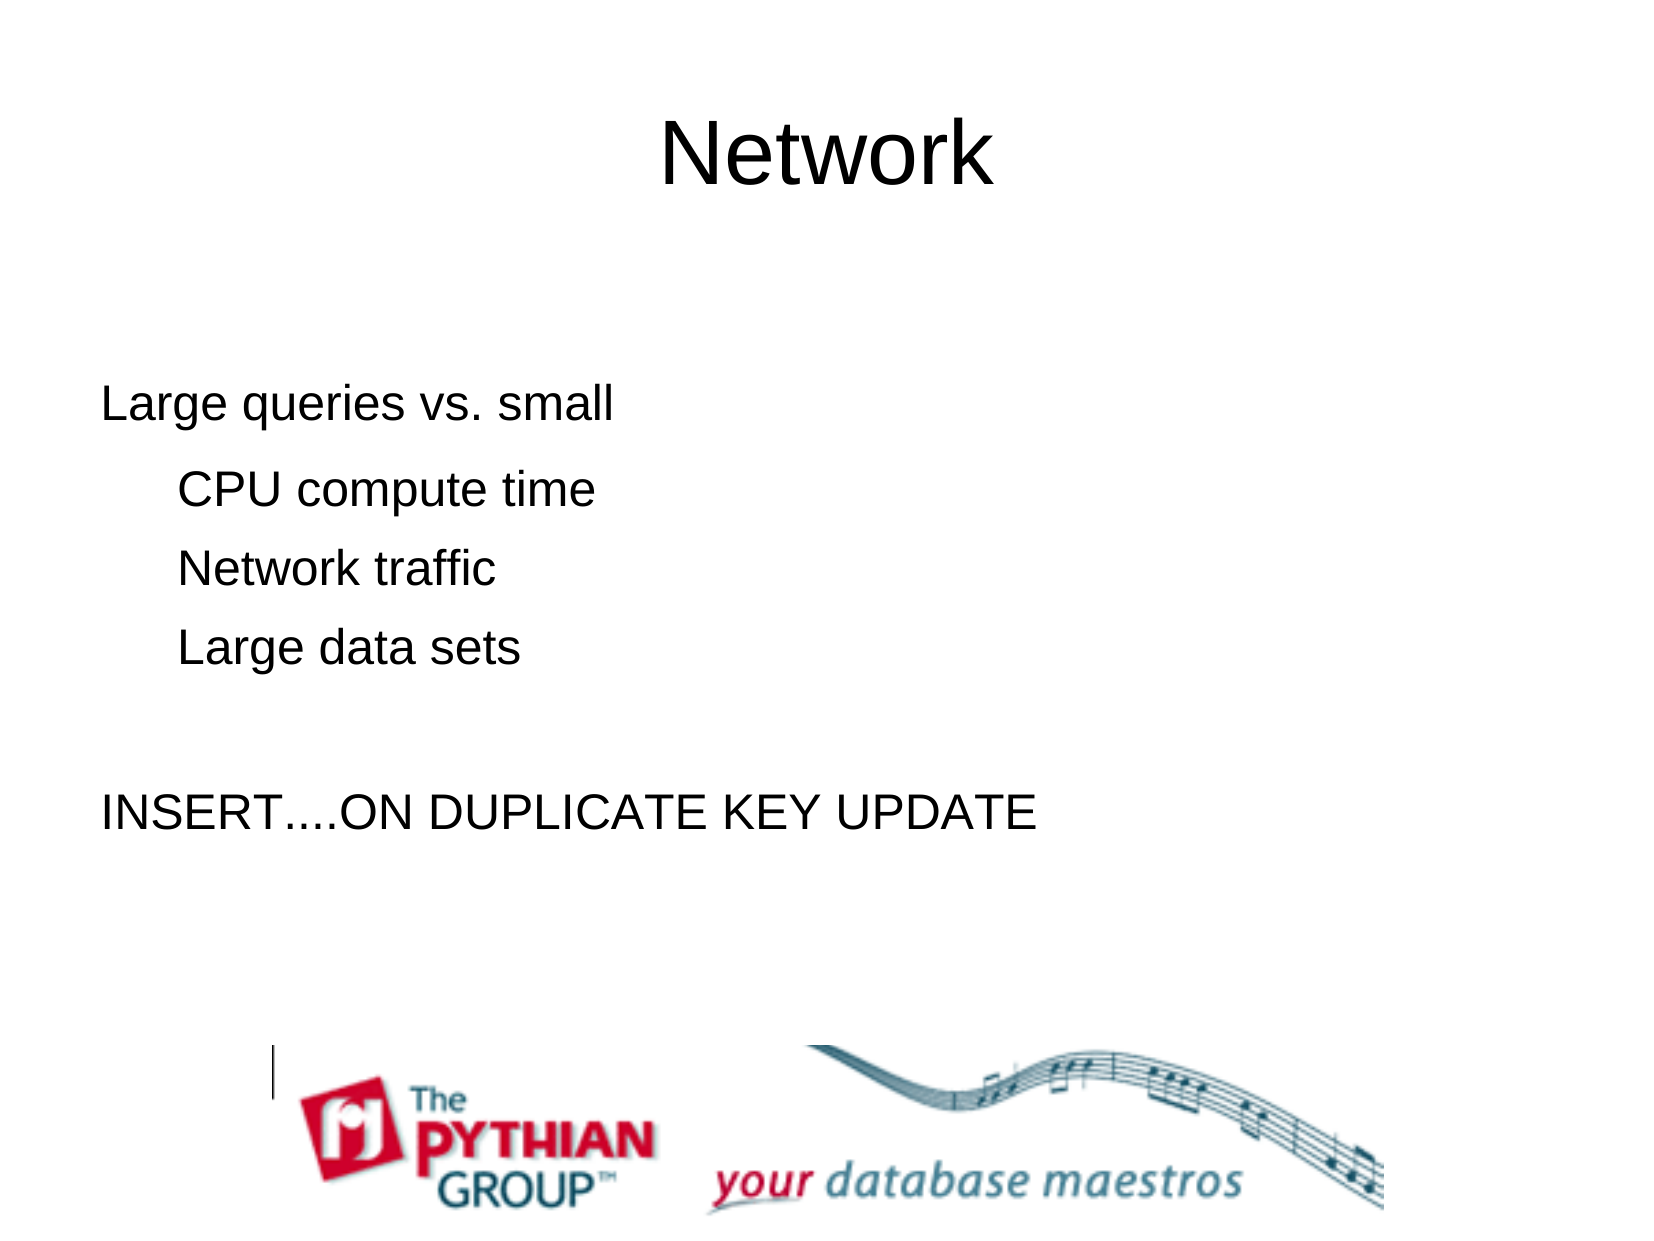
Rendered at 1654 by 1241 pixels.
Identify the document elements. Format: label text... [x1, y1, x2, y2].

picture [272, 1094, 1384, 1241]
title Network [82, 56, 1571, 250]
list Large queries vs. small CPU compute time Network traffic Large data sets INSERT....ON DUPLICATE KEY UPDATE [82, 290, 1571, 1094]
